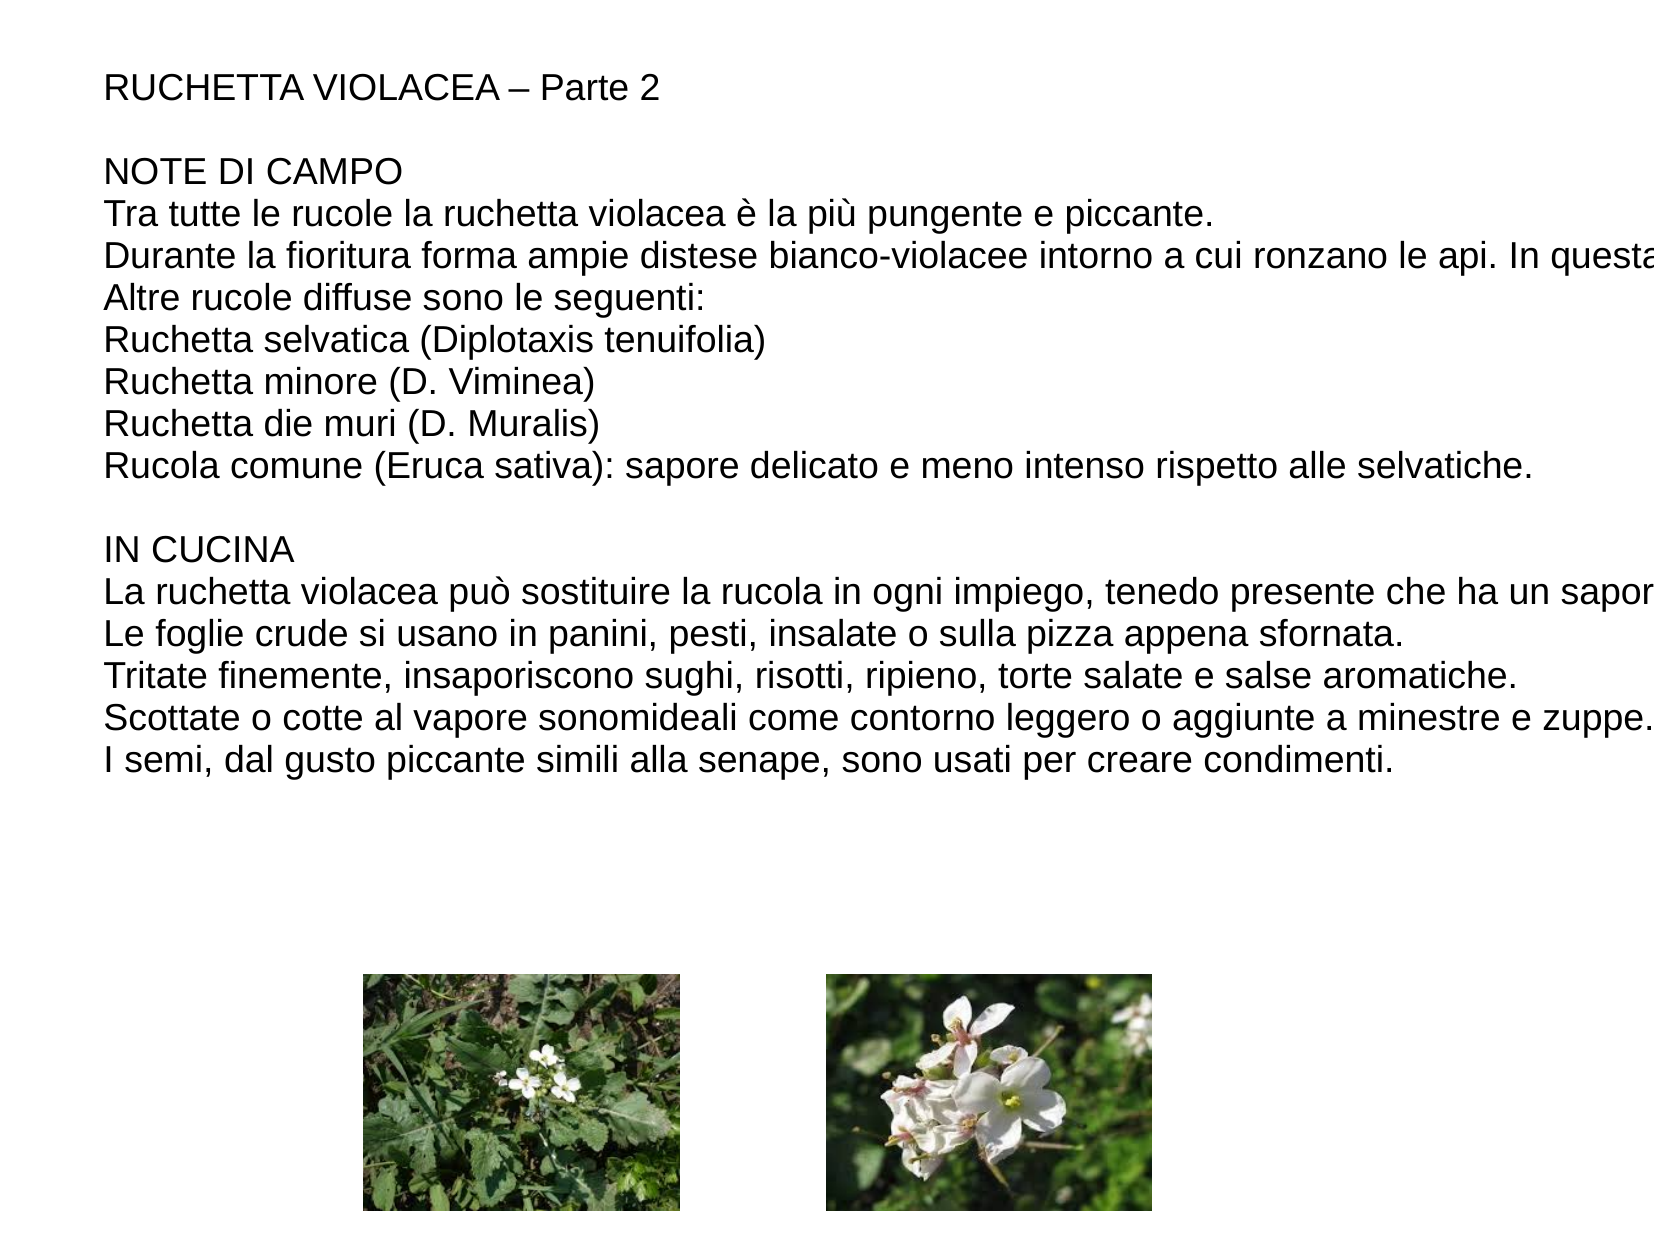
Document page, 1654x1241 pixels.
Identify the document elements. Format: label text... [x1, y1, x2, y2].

picture [826, 974, 1152, 1211]
text_box RUCHETTA VIOLACEA – Parte 2 NOTE DI CAMPO Tra tutte le rucole la ruchetta violacea è la più pungente e piccante. Durante la fioritura forma ampie distese bianco-violacee intorno a cui ronzano le api. In questa fase le rosette basali quasi scompaiono ma se si sanno riconoscere prima si trovano durante tutta la stagione fredda. Altre rucole diffuse sono le seguenti: Ruchetta selvatica (Diplotaxis tenuifolia) Ruchetta minore (D. Viminea) Ruchetta die muri (D. Muralis) Rucola comune (Eruca sativa): sapore delicato e meno intenso rispetto alle selvatiche. IN CUCINA La ruchetta violacea può sostituire la rucola in ogni impiego, tenedo presente che ha un sapore più forte e decisamente più pungente. Le foglie crude si usano in panini, pesti, insalate o sulla pizza appena sfornata. Tritate finemente, insaporiscono sughi, risotti, ripieno, torte salate e salse aromatiche. Scottate o cotte al vapore sonomideali come contorno leggero o aggiunte a minestre e zuppe.I fiori, la parte più pungente della pianta,si prestano come base per frittate. I semi, dal gusto piccante simili alla senape, sono usati per creare condimenti. [88, 59, 1625, 1241]
picture [363, 974, 680, 1211]
